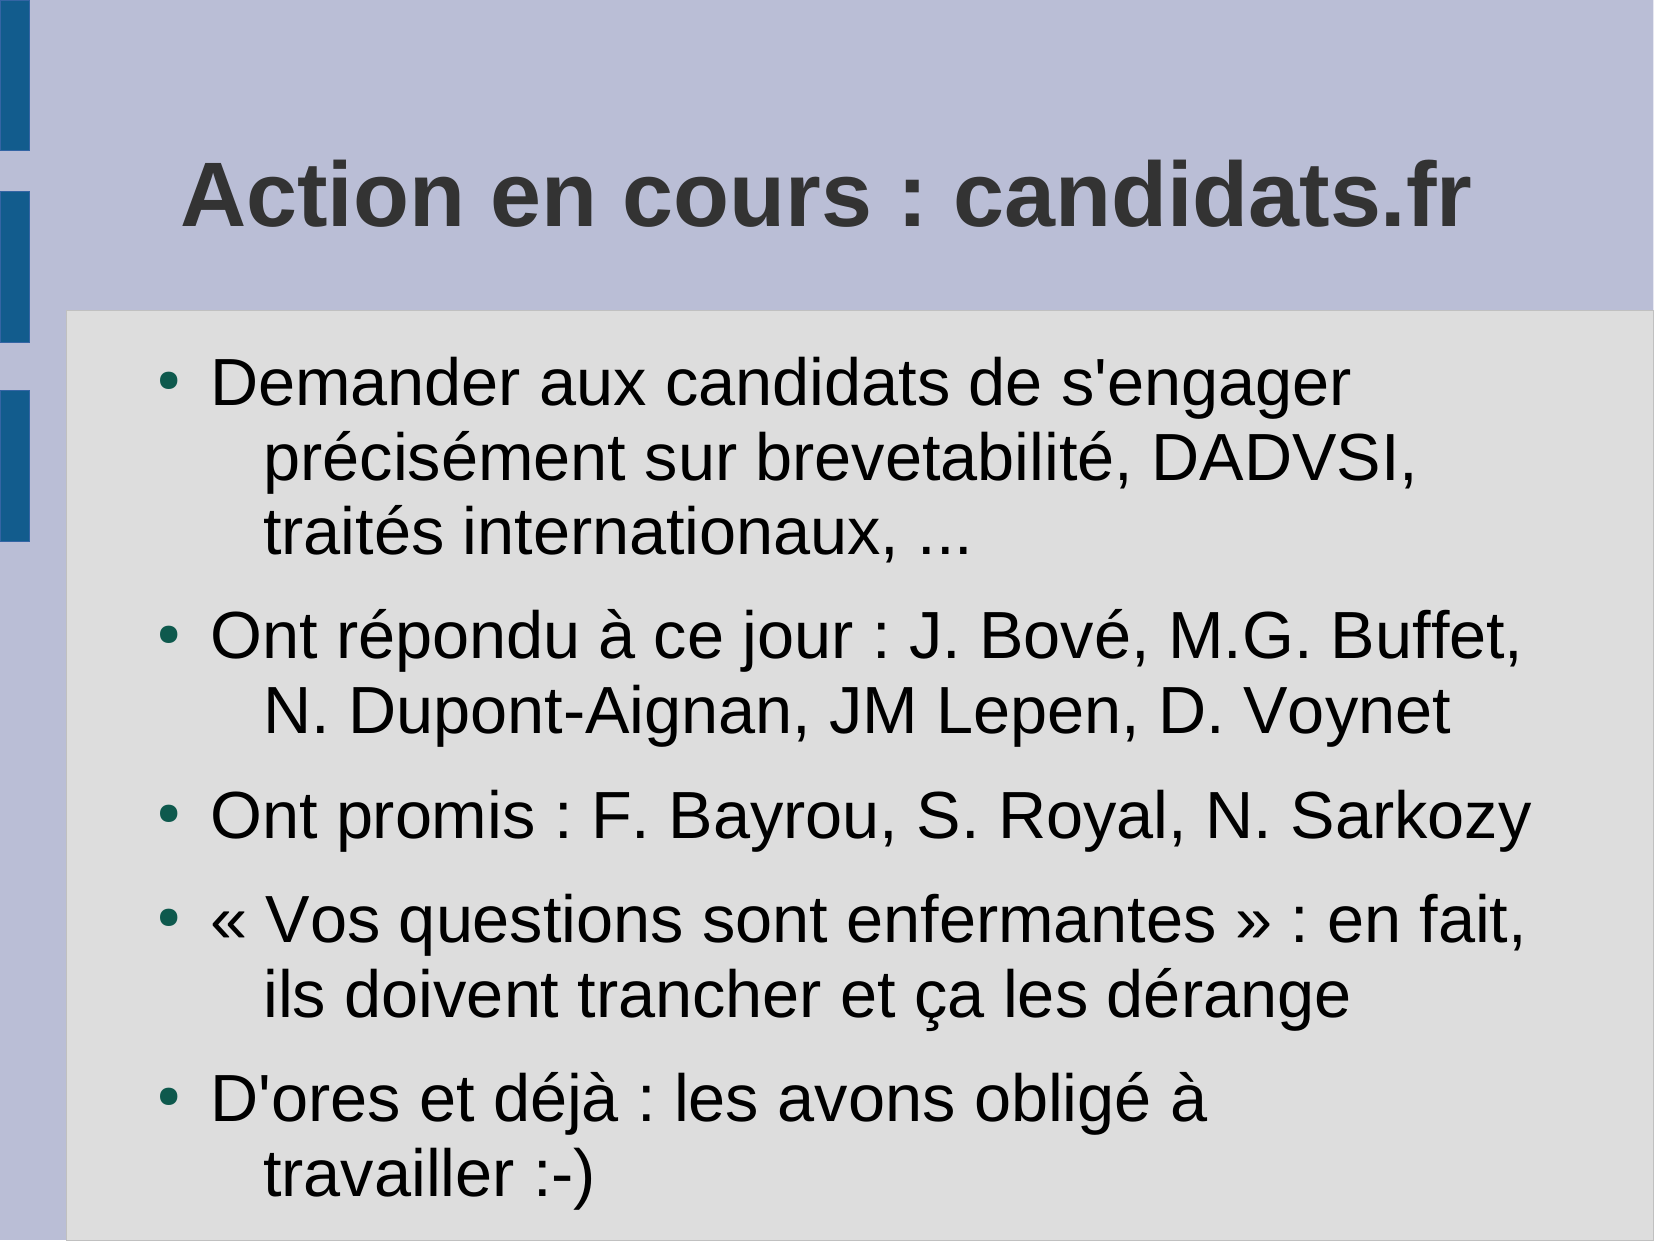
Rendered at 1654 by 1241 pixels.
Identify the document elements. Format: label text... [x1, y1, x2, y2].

list Demander aux candidats de s'engager précisément sur brevetabilité, DADVSI, traités internationaux, ... Ont répondu à ce jour : J. Bové, M.G. Buffet, N. Dupont-Aignan, JM Lepen, D. Voynet Ont promis : F. Bayrou, S. Royal, N. Sarkozy « Vos questions sont enfermantes » : en fait, ils doivent trancher et ça les dérange D'ores et déjà : les avons obligé à travailler :-) [121, 344, 1534, 1130]
title Action en cours : candidats.fr [121, 91, 1534, 299]
